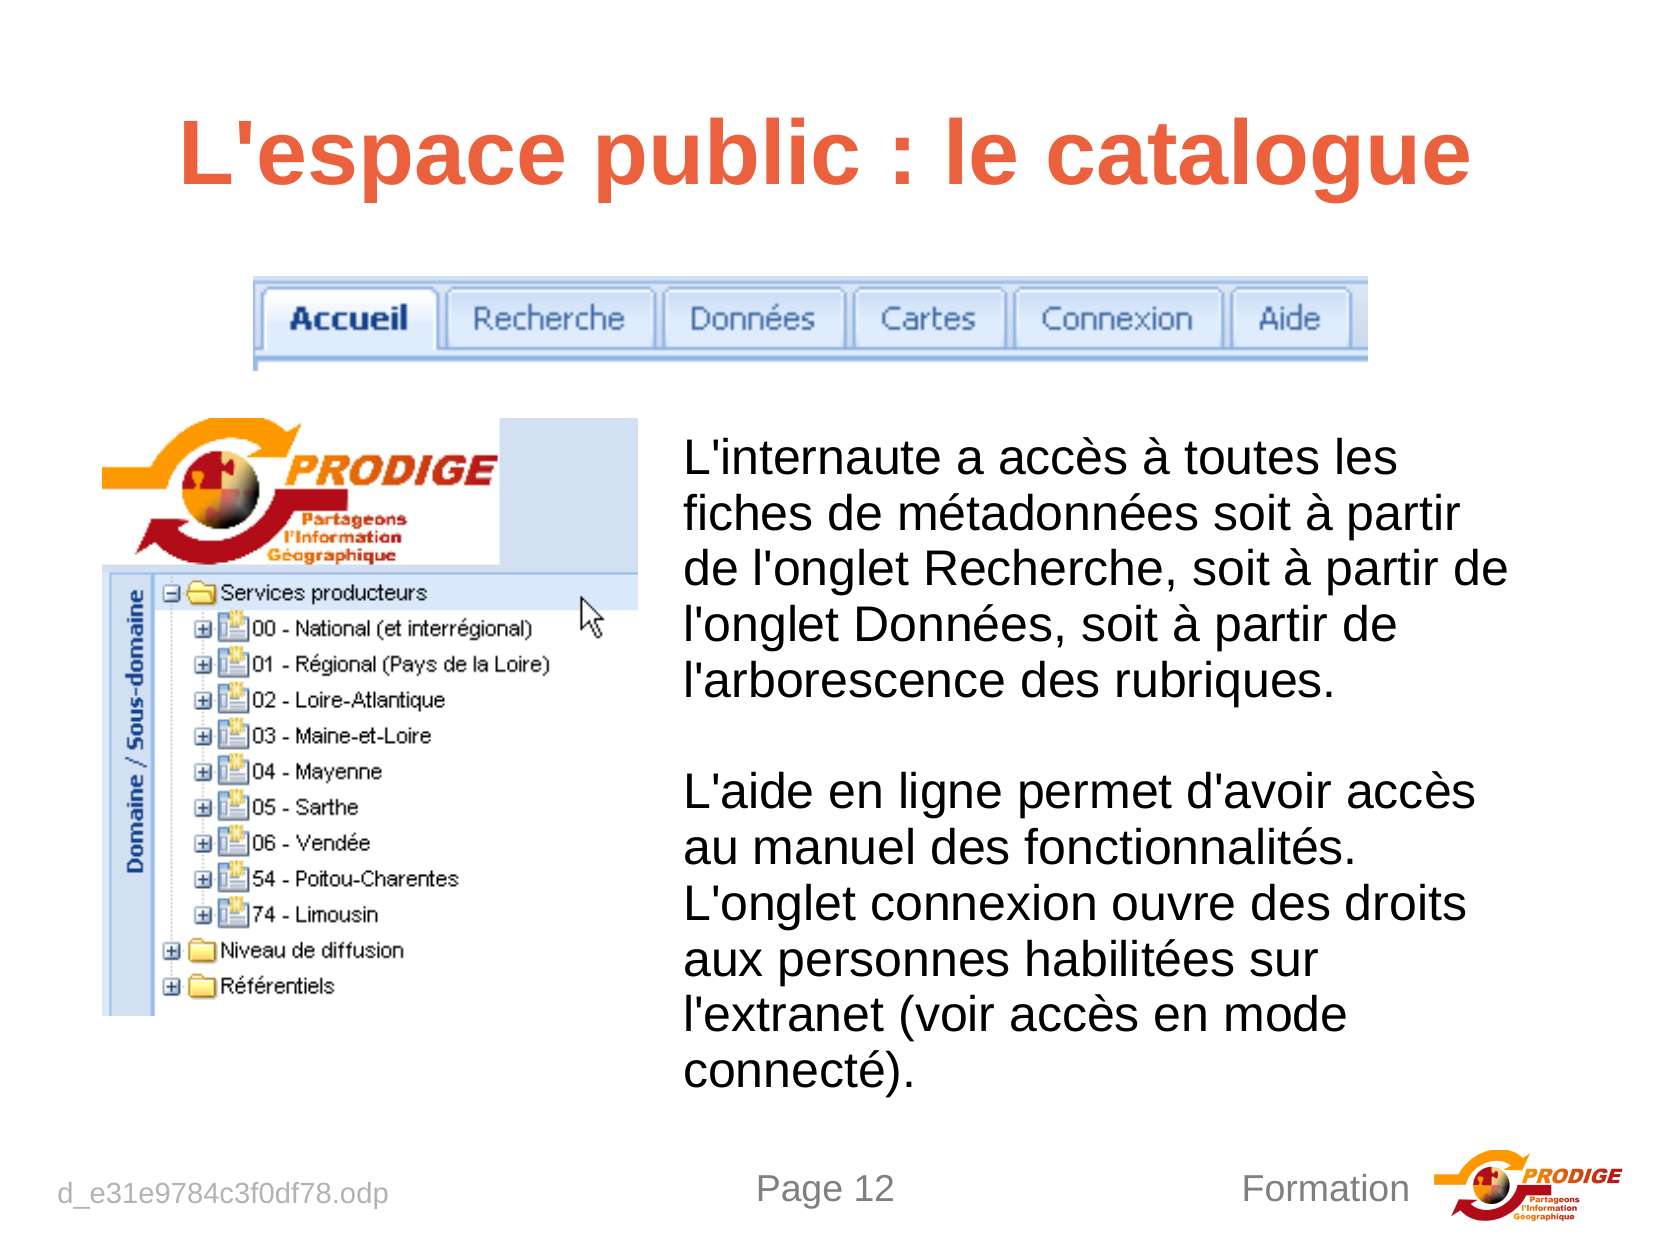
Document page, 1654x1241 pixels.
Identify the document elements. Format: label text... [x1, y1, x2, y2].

picture [102, 418, 638, 1016]
text_box L'internaute a accès à toutes les fiches de métadonnées soit à partir de l'onglet Recherche, soit à partir de l'onglet Données, soit à partir de l'arborescence des rubriques. L'aide en ligne permet d'avoir accès au manuel des fonctionnalités. L'onglet connexion ouvre des droits aux personnes habilitées sur l'extranet (voir accès en mode connecté). [668, 421, 1545, 1148]
title L'espace public : le catalogue [82, 56, 1571, 250]
picture [253, 276, 1368, 372]
picture [1434, 1150, 1623, 1221]
